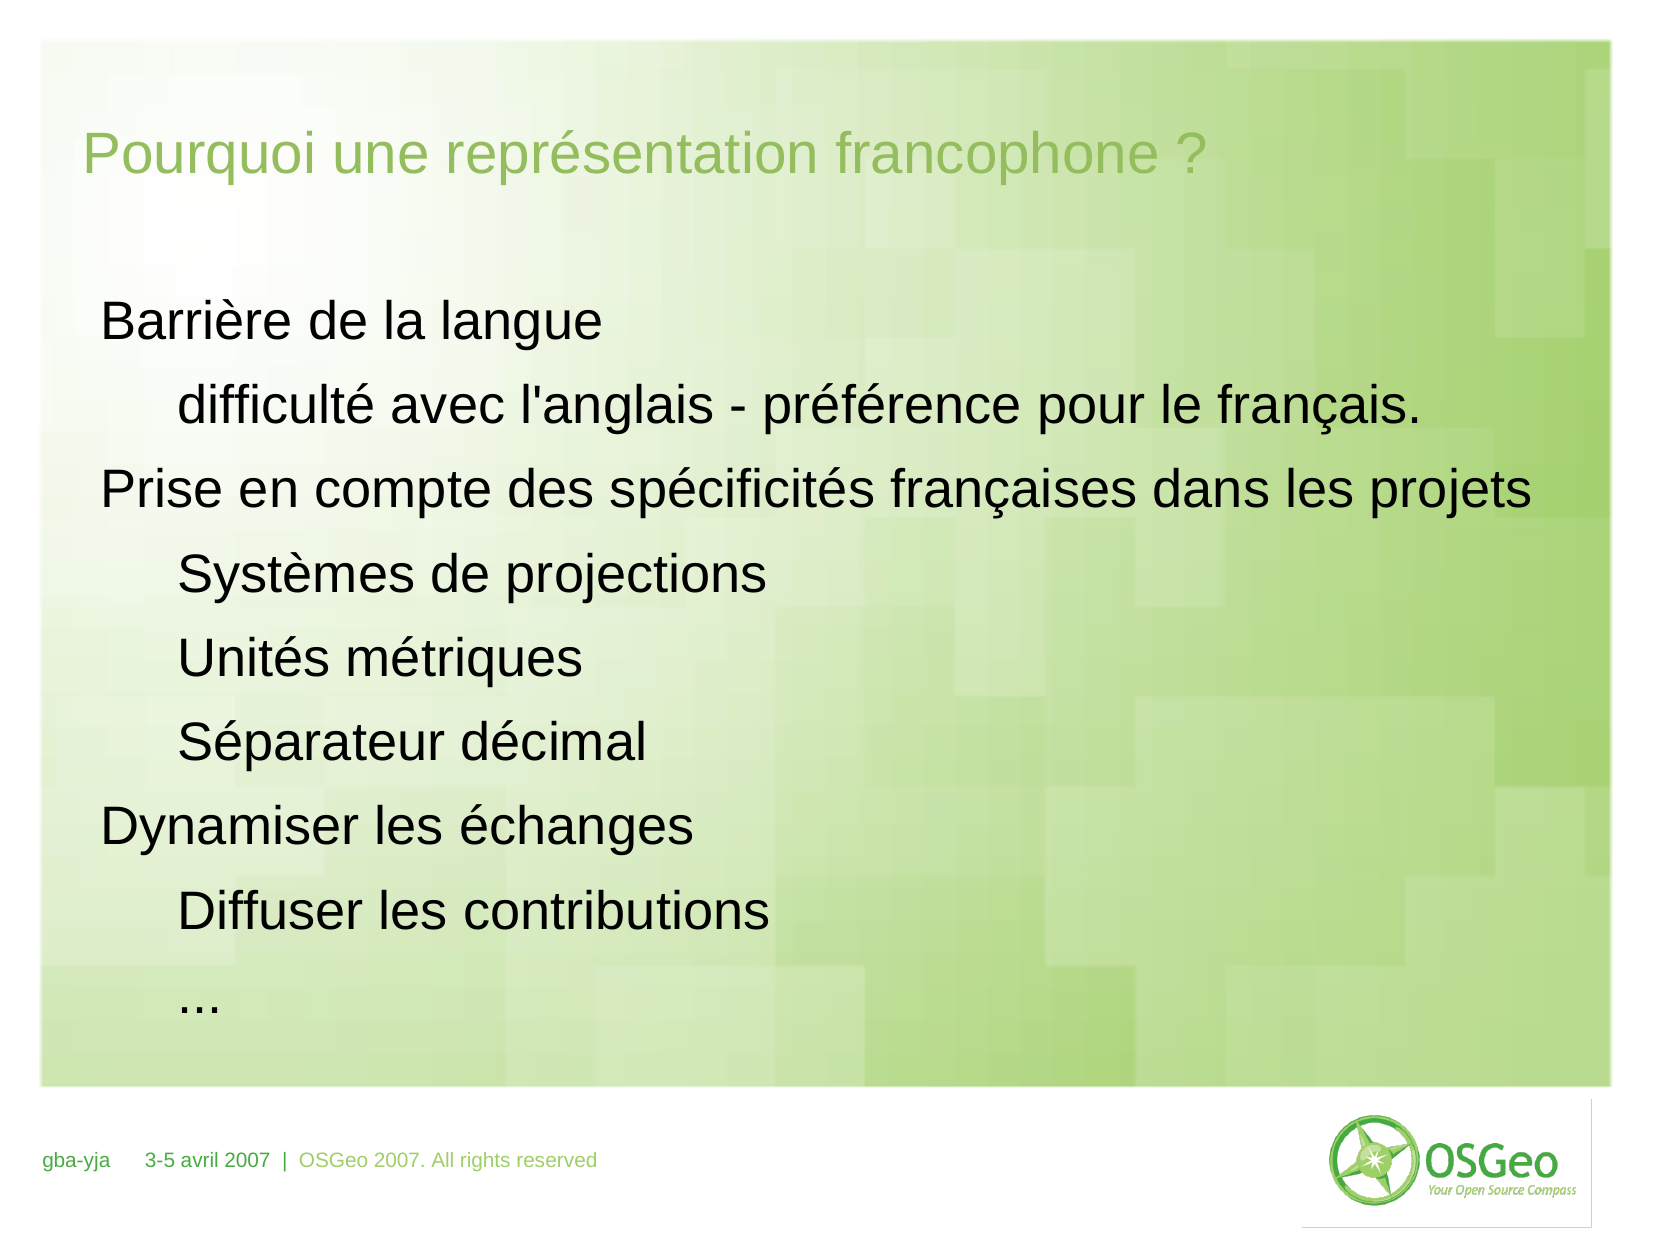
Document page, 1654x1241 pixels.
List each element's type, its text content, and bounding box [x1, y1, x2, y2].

picture [0, 1, 1654, 1239]
list Barrière de la langue difficulté avec l'anglais - préférence pour le français. Prise en compte des spécificités françaises dans les projets Systèmes de projections Unités métriques Séparateur décimal Dynamiser les échanges Diffuser les contributions ... [82, 290, 1571, 1153]
title Pourquoi une représentation francophone ? [82, 49, 1571, 257]
